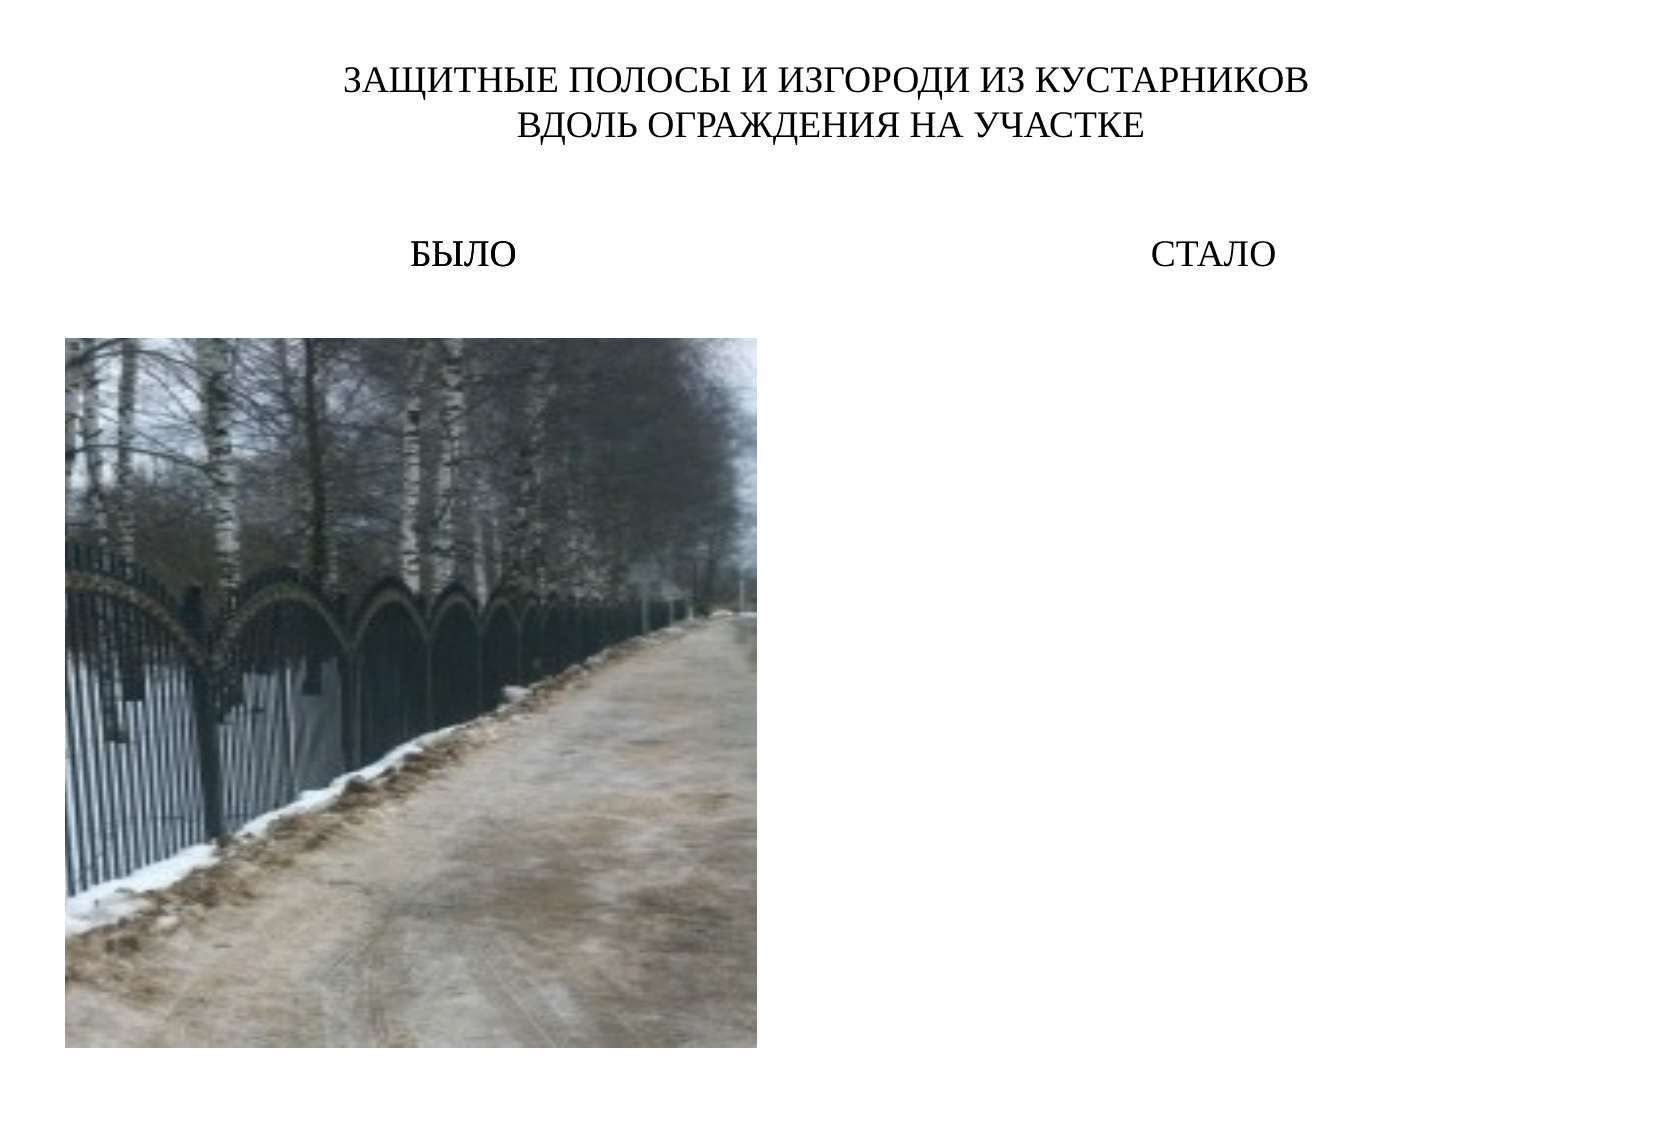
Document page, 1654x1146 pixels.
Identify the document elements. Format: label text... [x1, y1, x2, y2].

text_box СТАЛО [1061, 221, 1366, 281]
text_box ЗАЩИТНЫЕ ПОЛОСЫ И ИЗГОРОДИ ИЗ КУСТАРНИКОВ ВДОЛЬ ОГРАЖДЕНИЯ НА УЧАСТКЕ [111, 45, 1551, 155]
picture [65, 338, 757, 1048]
text_box БЫЛО [288, 221, 639, 281]
